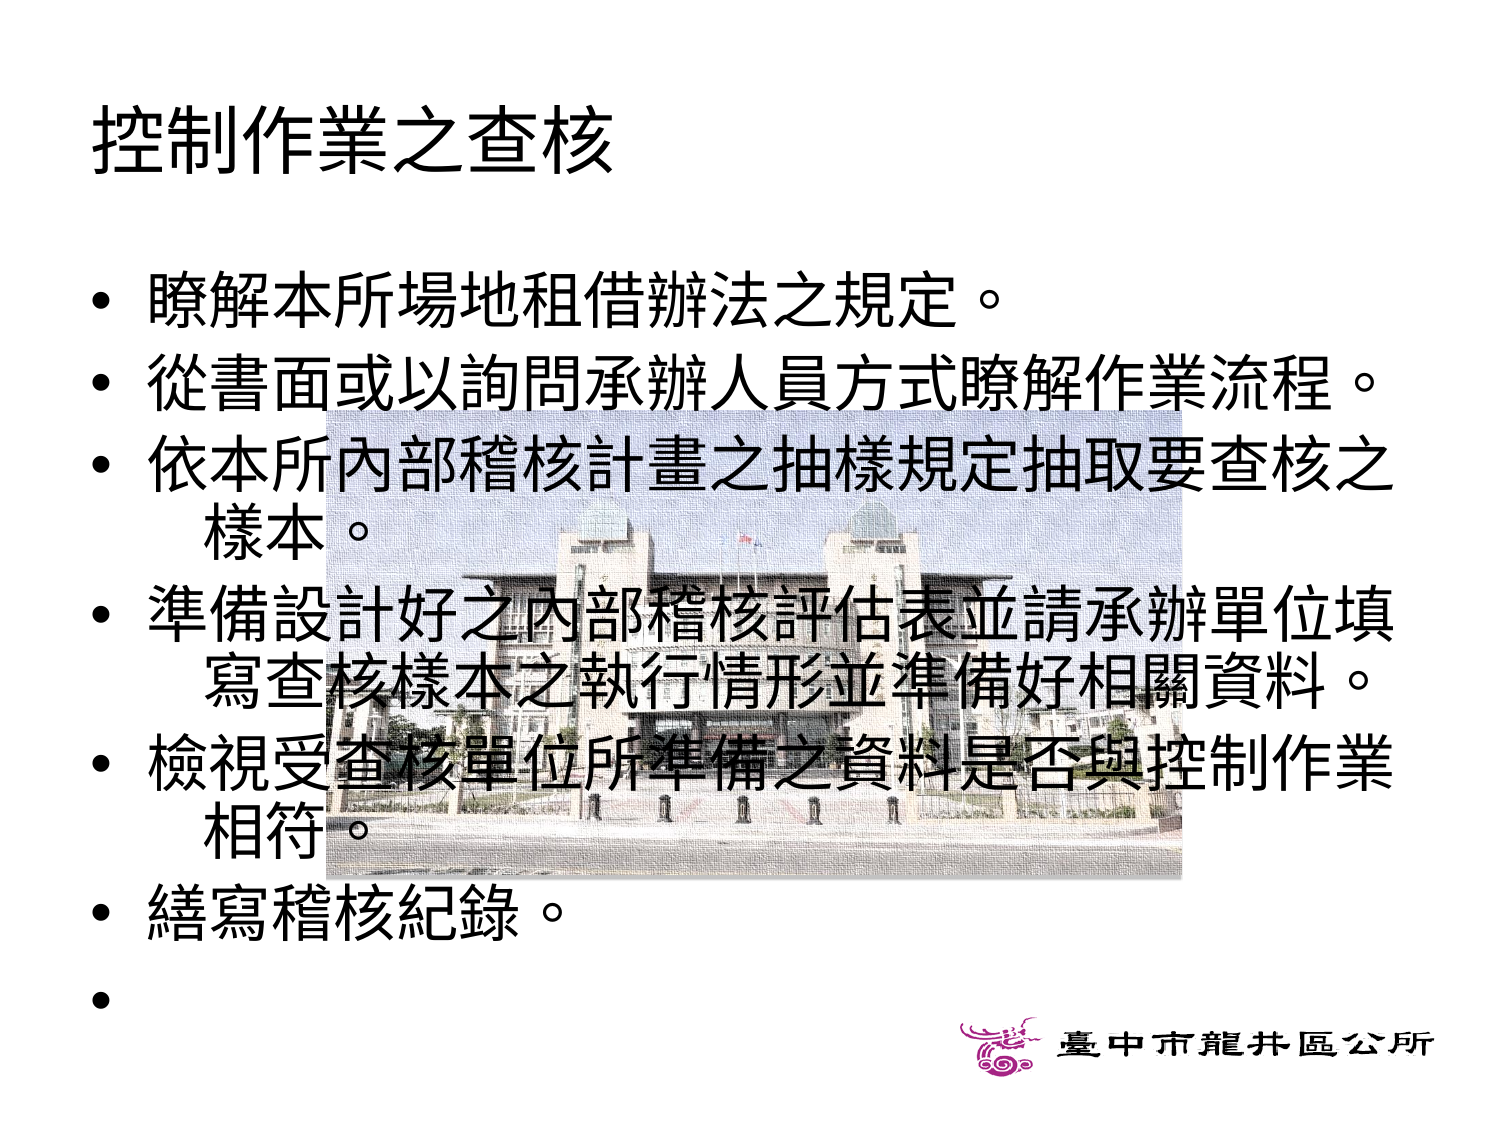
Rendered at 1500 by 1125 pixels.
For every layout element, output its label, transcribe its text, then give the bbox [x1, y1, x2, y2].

list 瞭解本所場地租借辦法之規定。 從書面或以詢問承辦人員方式瞭解作業流程。 依本所內部稽核計畫之抽樣規定抽取要查核之樣本。 準備設計好之內部稽核評估表並請承辦單位填寫查核樣本之執行情形並準備好相關資料。 檢視受查核單位所準備之資料是否與控制作業相符。 繕寫稽核紀錄。 [75, 262, 1426, 1005]
title 控制作業之查核 [75, 45, 1426, 233]
